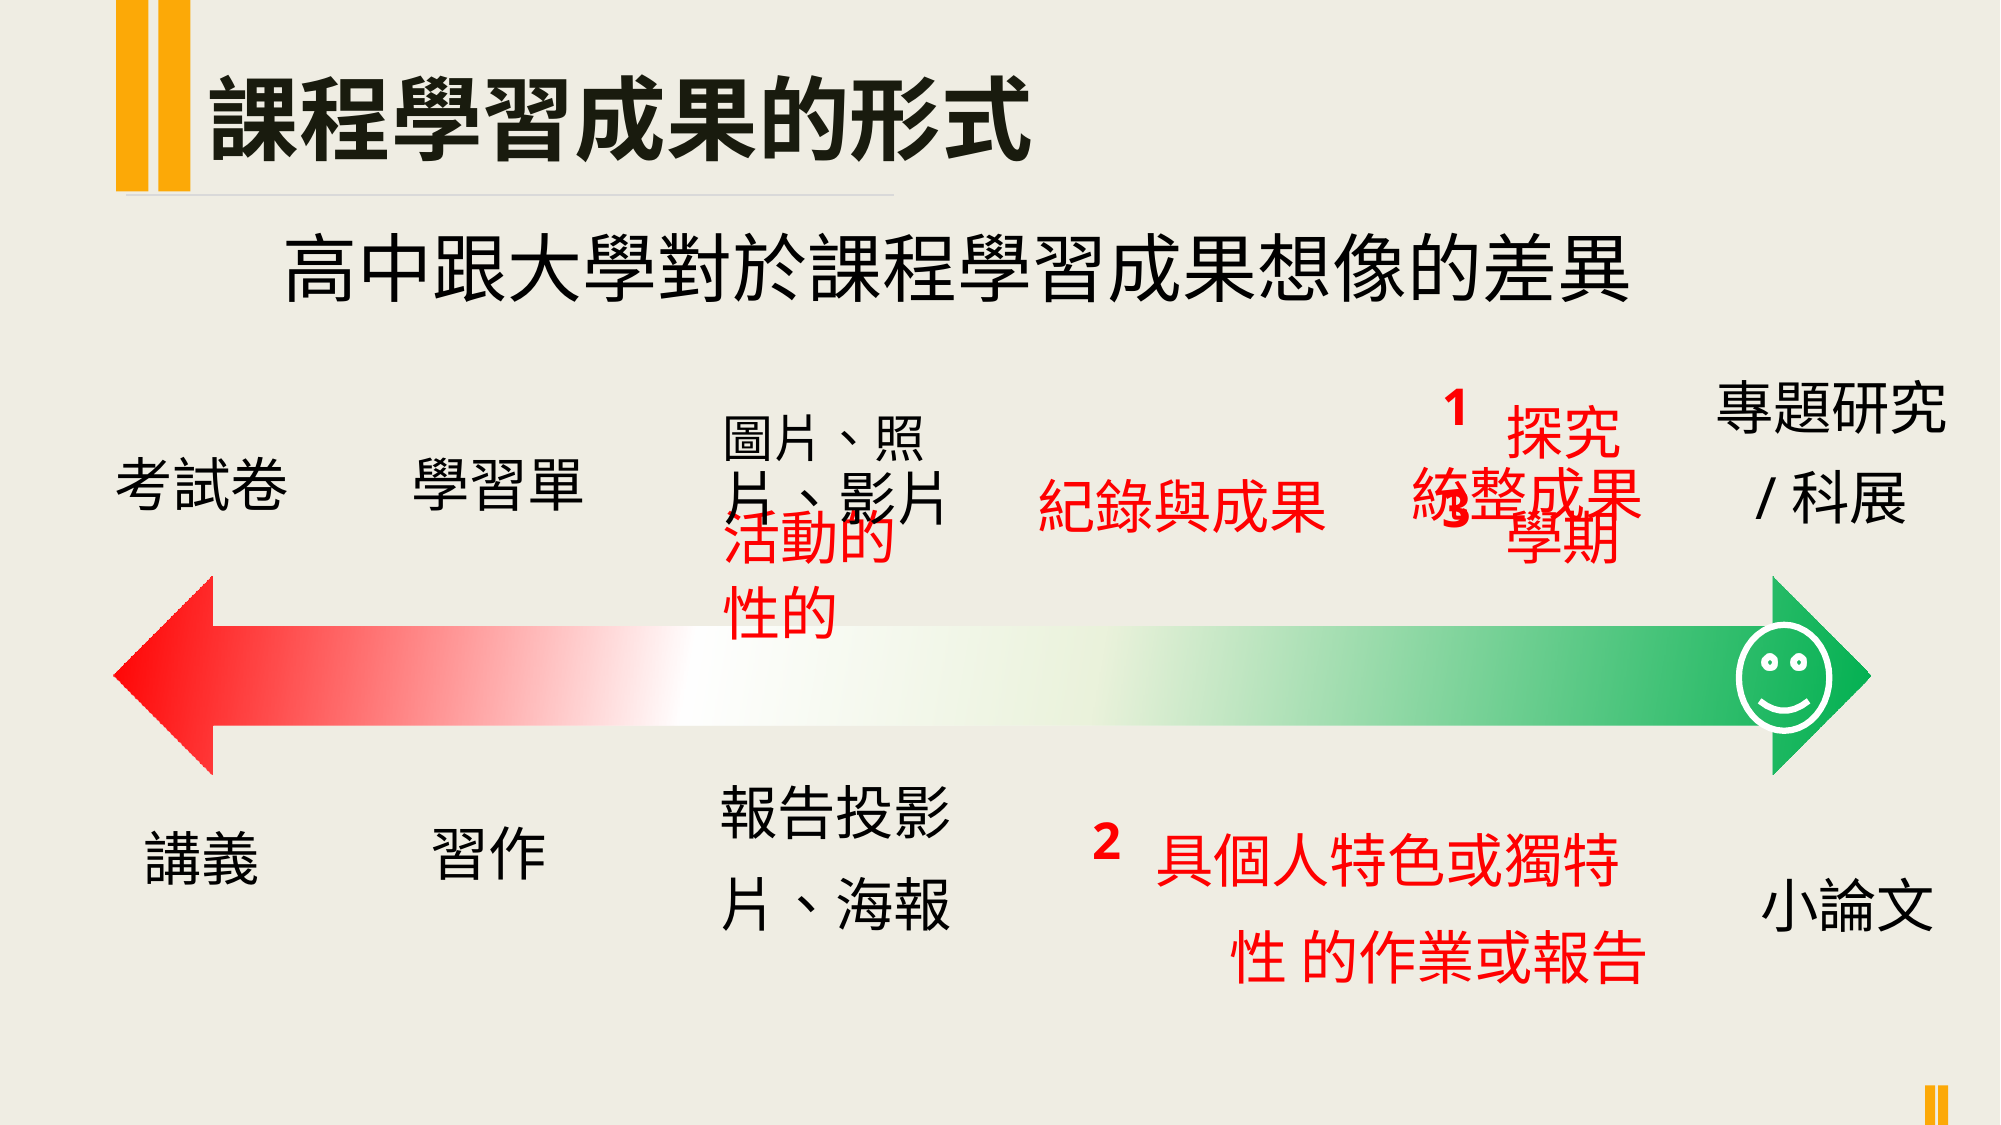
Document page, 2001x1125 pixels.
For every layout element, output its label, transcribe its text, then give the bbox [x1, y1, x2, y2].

text_box 小論文 [1757, 866, 1937, 939]
title 課程學習成果的形式 [205, 59, 1036, 250]
text_box 2 具個人特色或獨特性 的作業或報告 [1086, 761, 1673, 992]
text_box 講義 [141, 819, 263, 892]
text_box 紀錄與成果 [1035, 468, 1332, 541]
text_box 統整成果 [1408, 456, 1646, 529]
text_box [1938, 1085, 1949, 1125]
text_box 報告投影 片、海報 [717, 753, 955, 938]
text_box [1925, 1085, 1936, 1125]
text_box 考試卷 學習單 [249, 488, 276, 506]
picture [113, 576, 1871, 775]
text_box [158, 0, 191, 192]
text_box 片、影片 [720, 460, 958, 533]
text_box 專題研究 /科展 [1712, 347, 1951, 532]
text_box [116, 0, 149, 192]
text_box 考試卷 學習單 [112, 446, 276, 519]
text_box 高中跟大學對於課程學習成果想像的差異 圖片、照 1 探究活動的 3 學期性的 [276, 219, 1651, 648]
text_box 習作 [428, 814, 550, 887]
